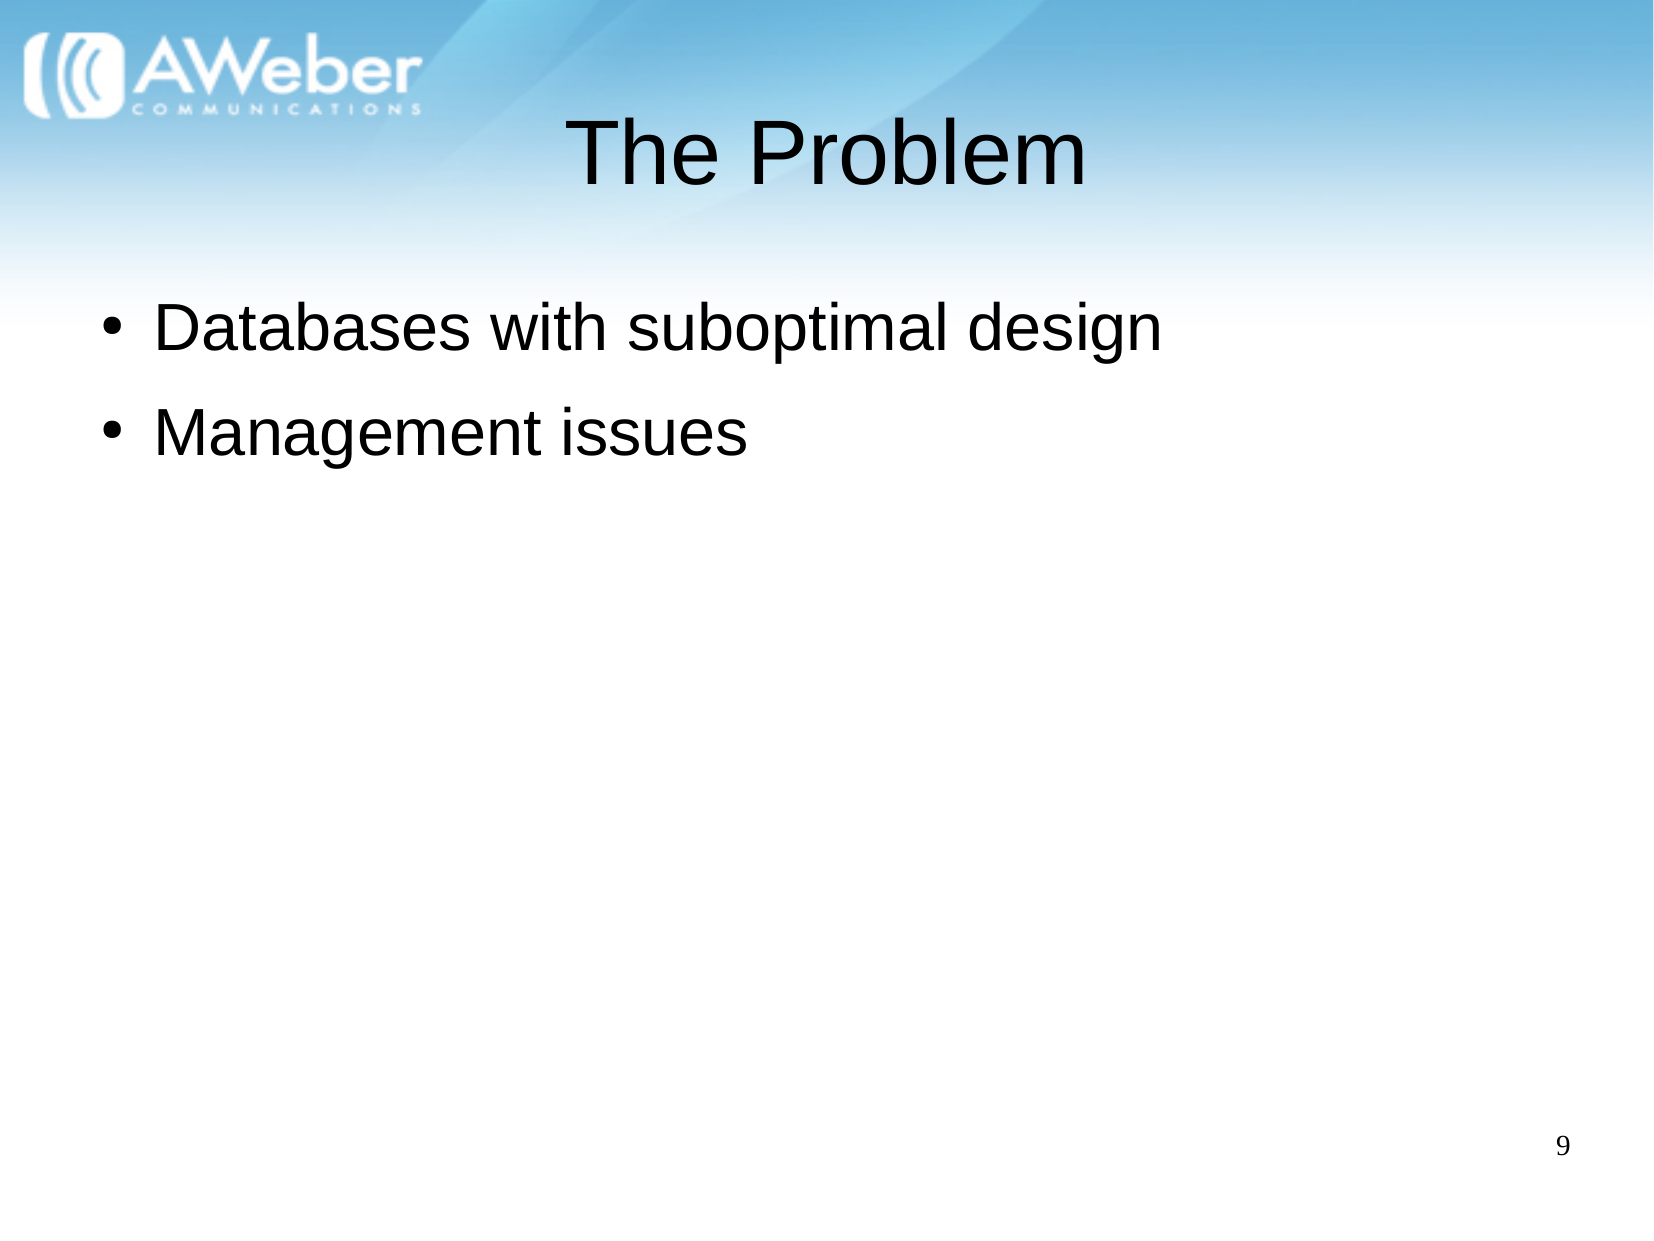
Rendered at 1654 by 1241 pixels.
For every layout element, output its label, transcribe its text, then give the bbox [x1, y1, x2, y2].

list Databases with suboptimal design Management issues [82, 290, 1571, 1109]
picture [0, 0, 1654, 376]
title The Problem [82, 49, 1571, 257]
